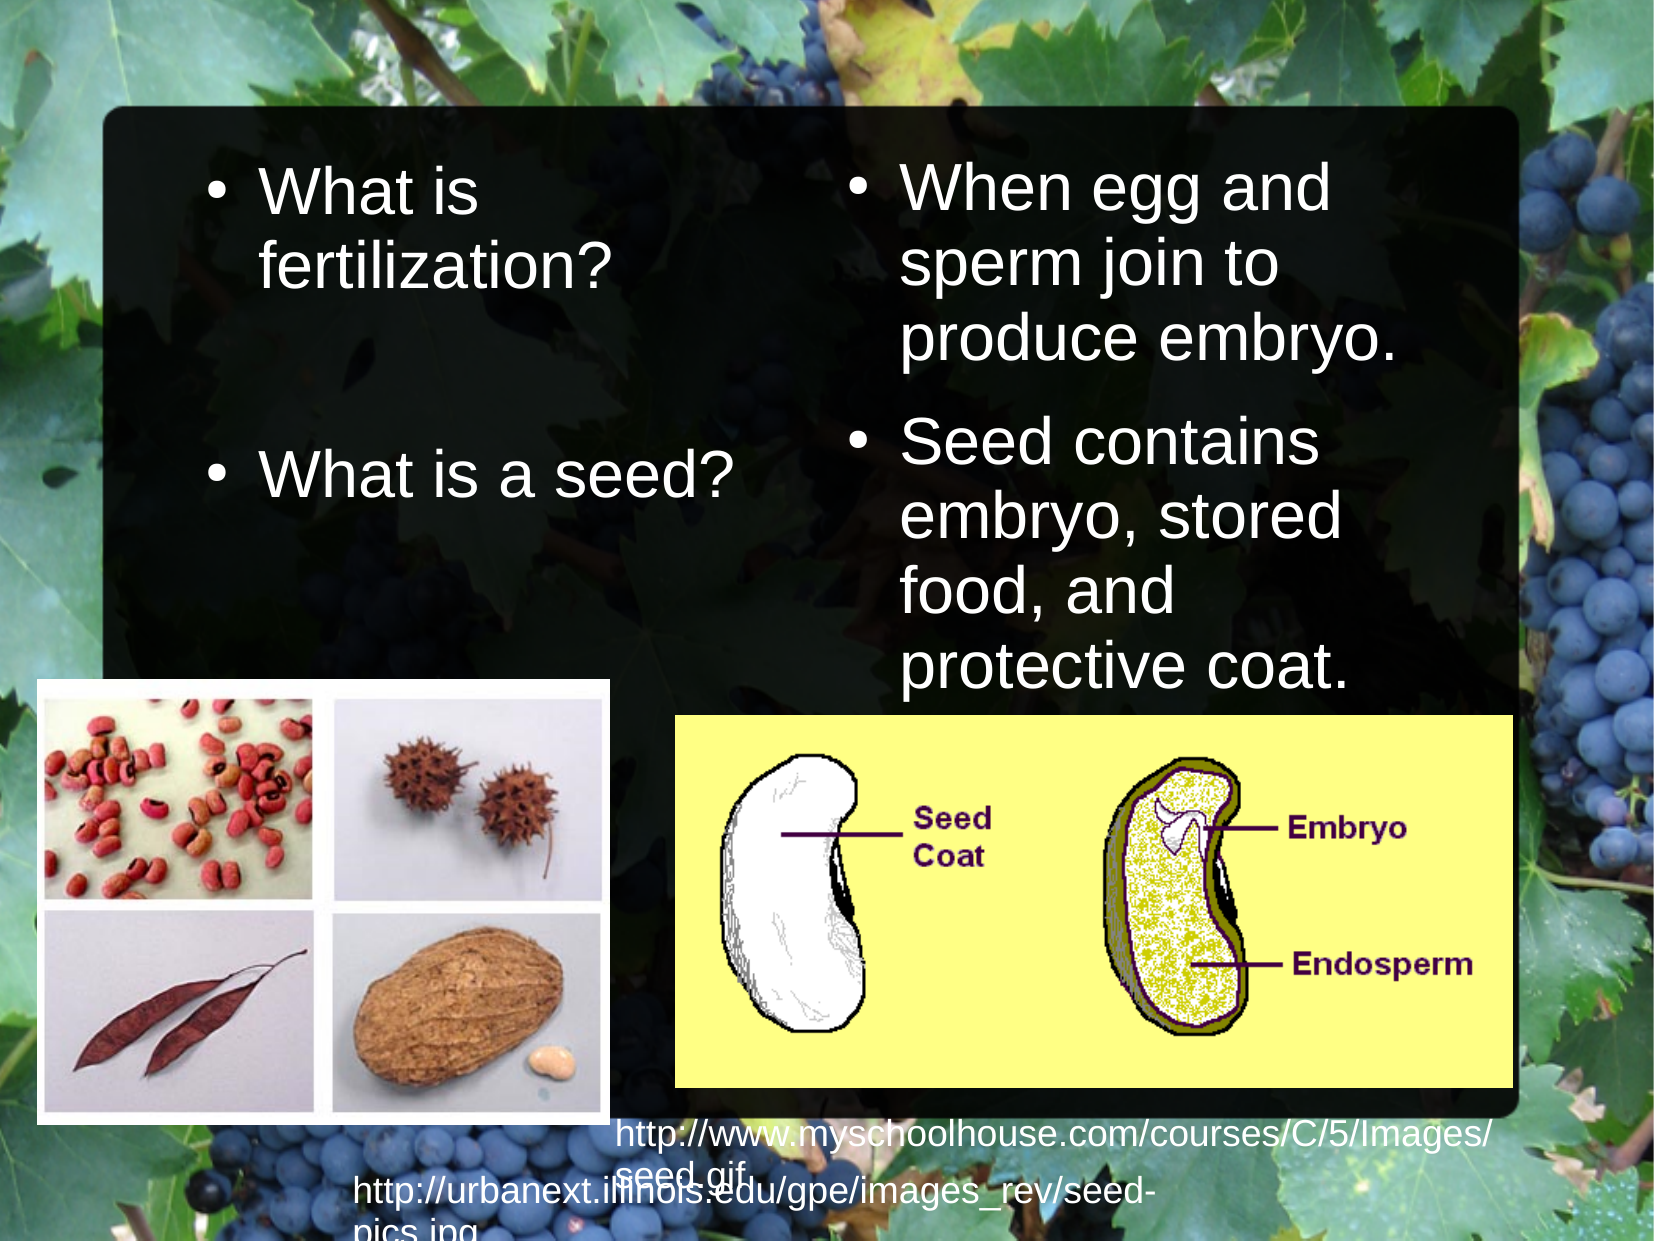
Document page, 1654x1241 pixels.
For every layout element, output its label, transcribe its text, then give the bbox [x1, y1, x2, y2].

text_box http://www.myschoolhouse.com/courses/C/5/Images/seed.gif [600, 1105, 1637, 1163]
list When egg and sperm join to produce embryo. Seed contains embryo, stored food, and protective coat. [828, 150, 1463, 715]
text_box http://urbanext.illinois.edu/gpe/images_rev/seed-pics.jpg [337, 1162, 1299, 1220]
list What is fertilization? What is a seed? [187, 153, 822, 863]
picture [463, 1227, 473, 1241]
picture [0, 0, 1654, 1241]
picture [358, 1227, 368, 1241]
picture [443, 1227, 453, 1241]
